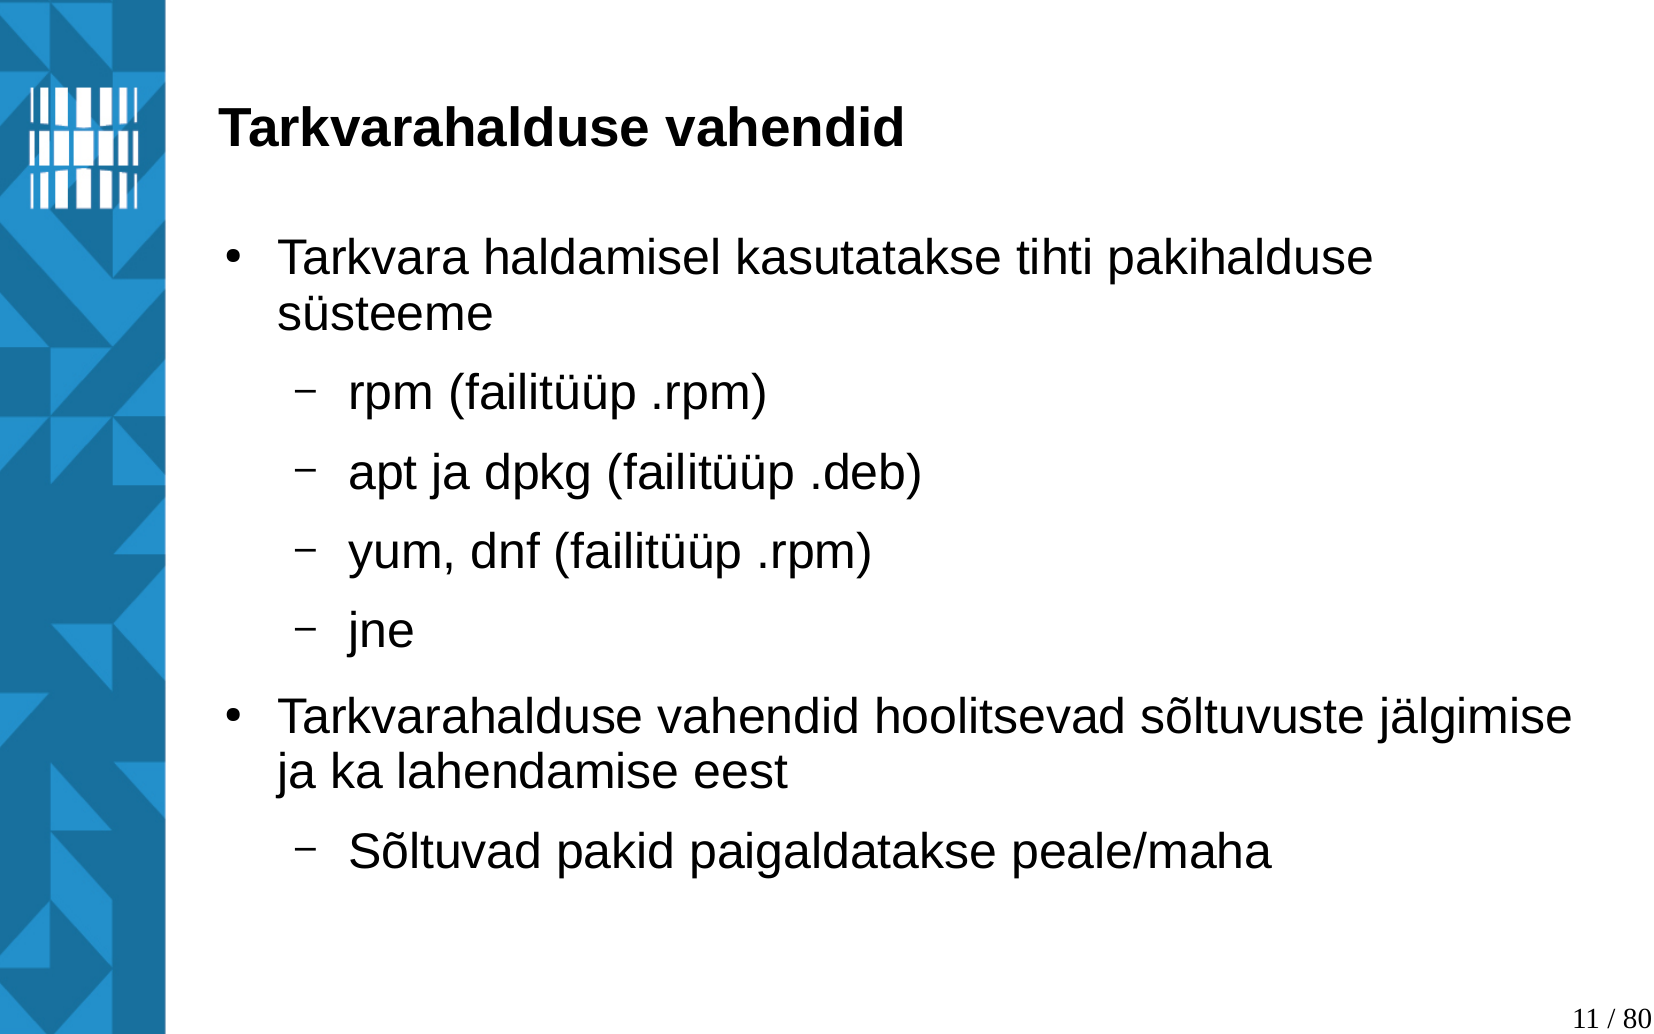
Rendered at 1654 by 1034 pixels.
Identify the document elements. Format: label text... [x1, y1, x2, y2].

list Tarkvara haldamisel kasutatakse tihti pakihalduse süsteeme rpm (failitüüp .rpm) apt ja dpkg (failitüüp .deb) yum, dnf (failitüüp .rpm) jne Tarkvarahalduse vahendid hoolitsevad sõltuvuste jälgimise ja ka lahendamise eest Sõltuvad pakid paigaldatakse peale/maha [206, 229, 1595, 886]
title Tarkvarahalduse vahendid [218, 41, 1565, 214]
